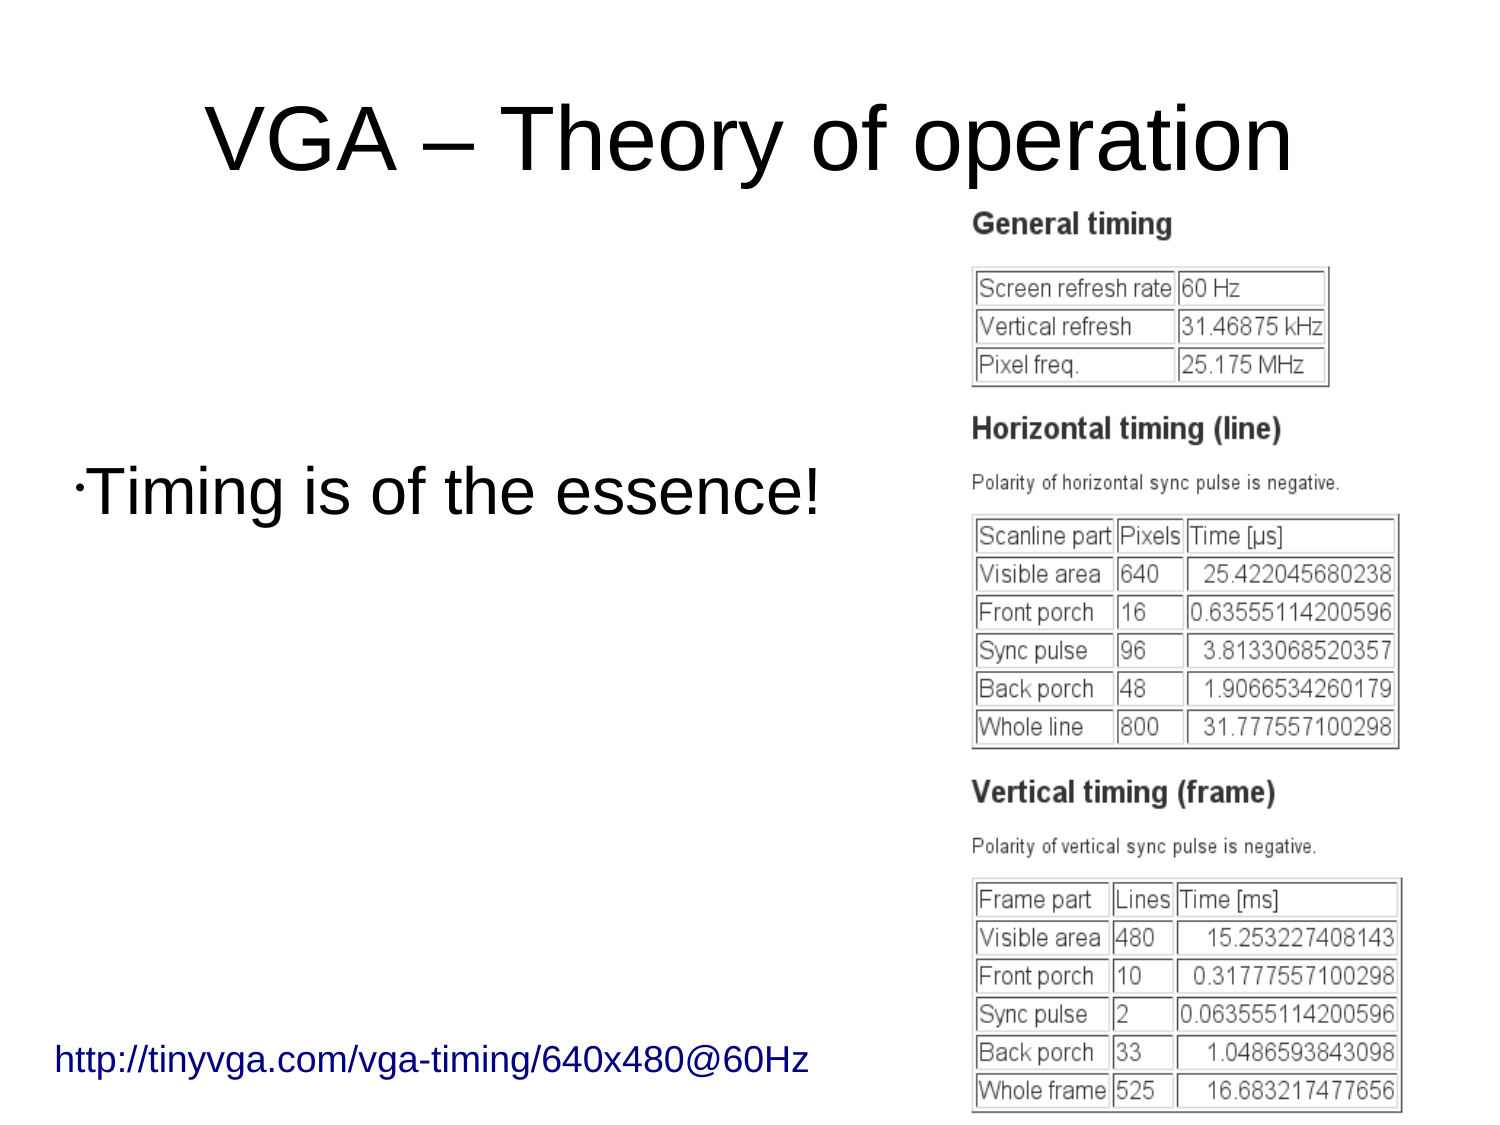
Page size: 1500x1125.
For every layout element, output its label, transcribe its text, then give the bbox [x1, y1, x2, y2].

title VGA – Theory of operation [75, 44, 1426, 233]
text_box http://tinyvga.com/vga-timing/640x480@60Hz [39, 1027, 826, 1088]
picture [937, 207, 1439, 1125]
subtitle Timing is of the essence! [75, 269, 937, 713]
